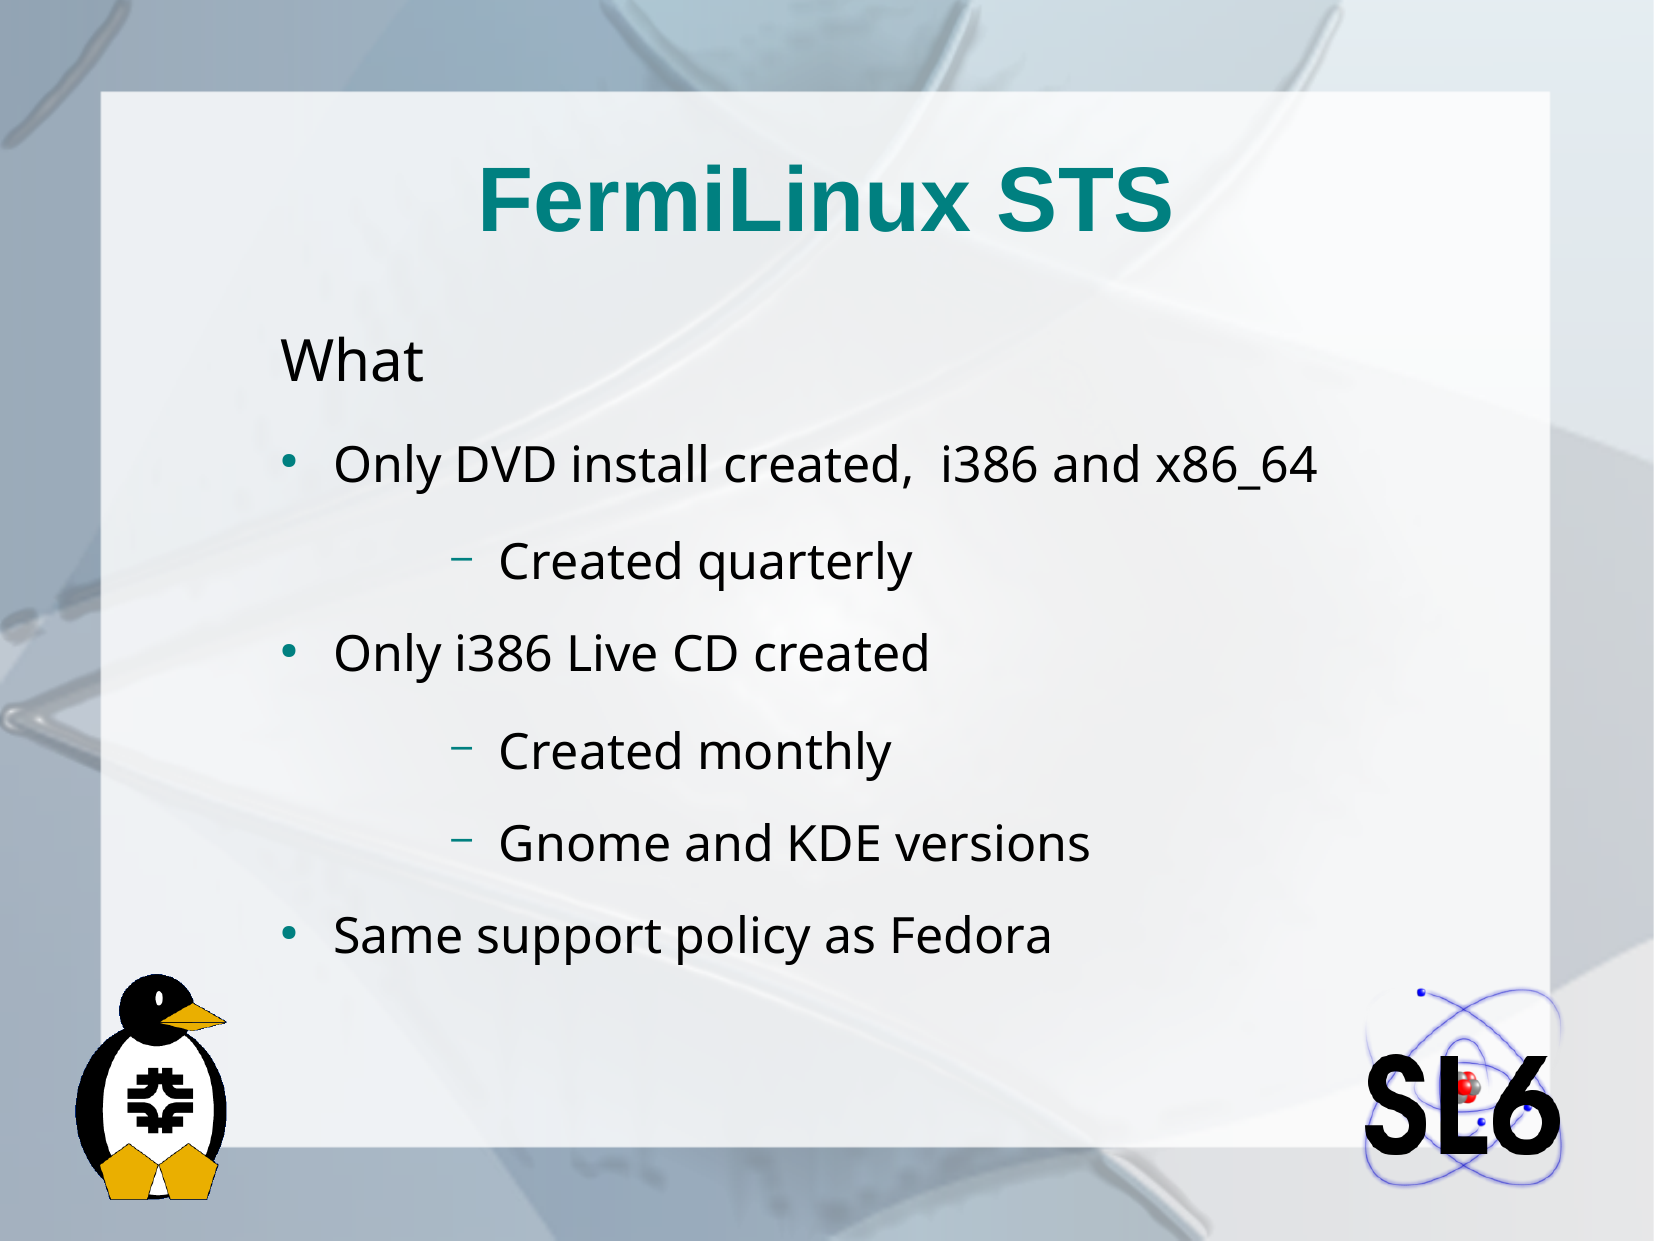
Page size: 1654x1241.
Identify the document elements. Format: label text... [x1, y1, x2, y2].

title FermiLinux STS [118, 96, 1536, 304]
list What Only DVD install created, i386 and x86_64 Created quarterly Only i386 Live CD created Created monthly Gnome and KDE versions Same support policy as Fedora [262, 319, 1426, 985]
picture [0, 0, 1654, 1241]
